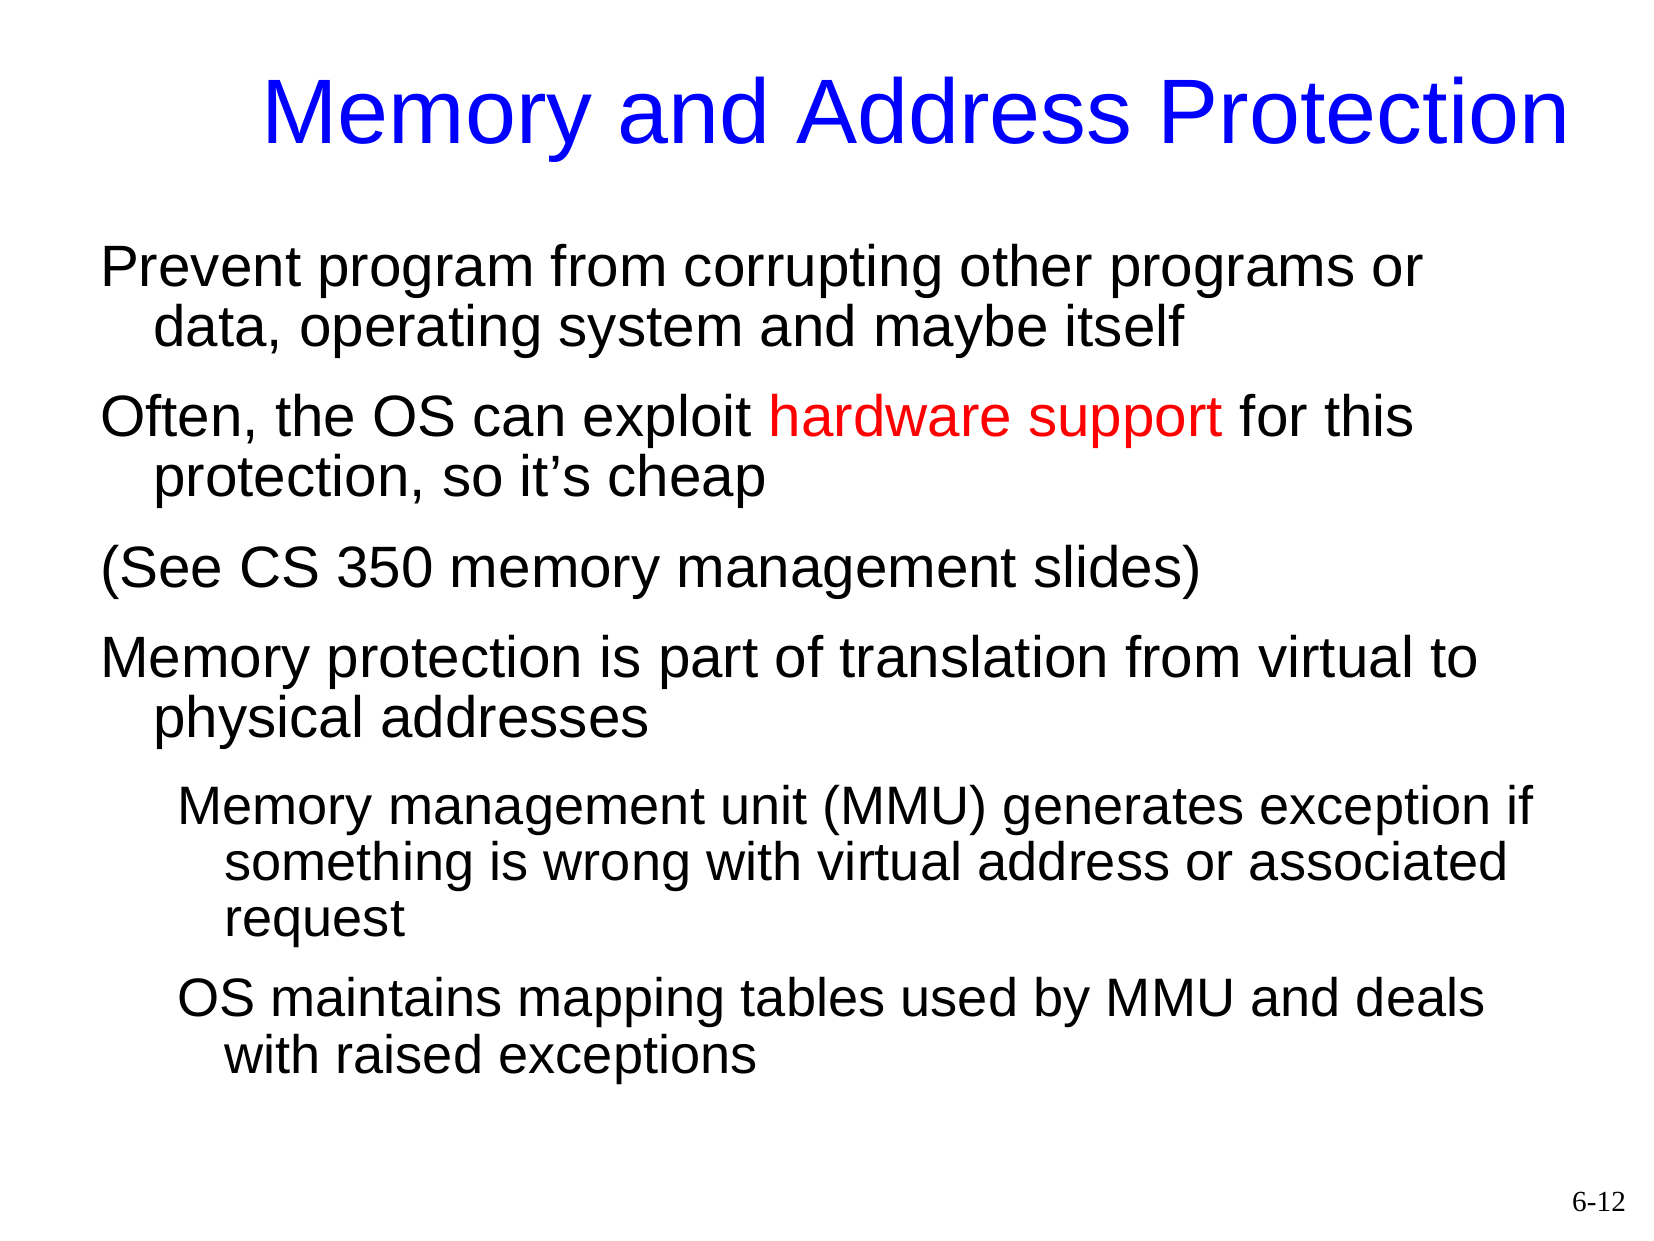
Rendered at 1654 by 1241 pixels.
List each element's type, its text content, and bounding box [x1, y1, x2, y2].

list Prevent program from corrupting other programs or data, operating system and maybe itself Often, the OS can exploit hardware support for this protection, so it’s cheap (See CS 350 memory management slides) Memory protection is part of translation from virtual to physical addresses Memory management unit (MMU) generates exception if something is wrong with virtual address or associated request OS maintains mapping tables used by MMU and deals with raised exceptions [82, 237, 1571, 1170]
title Memory and Address Protection [84, 11, 1573, 218]
